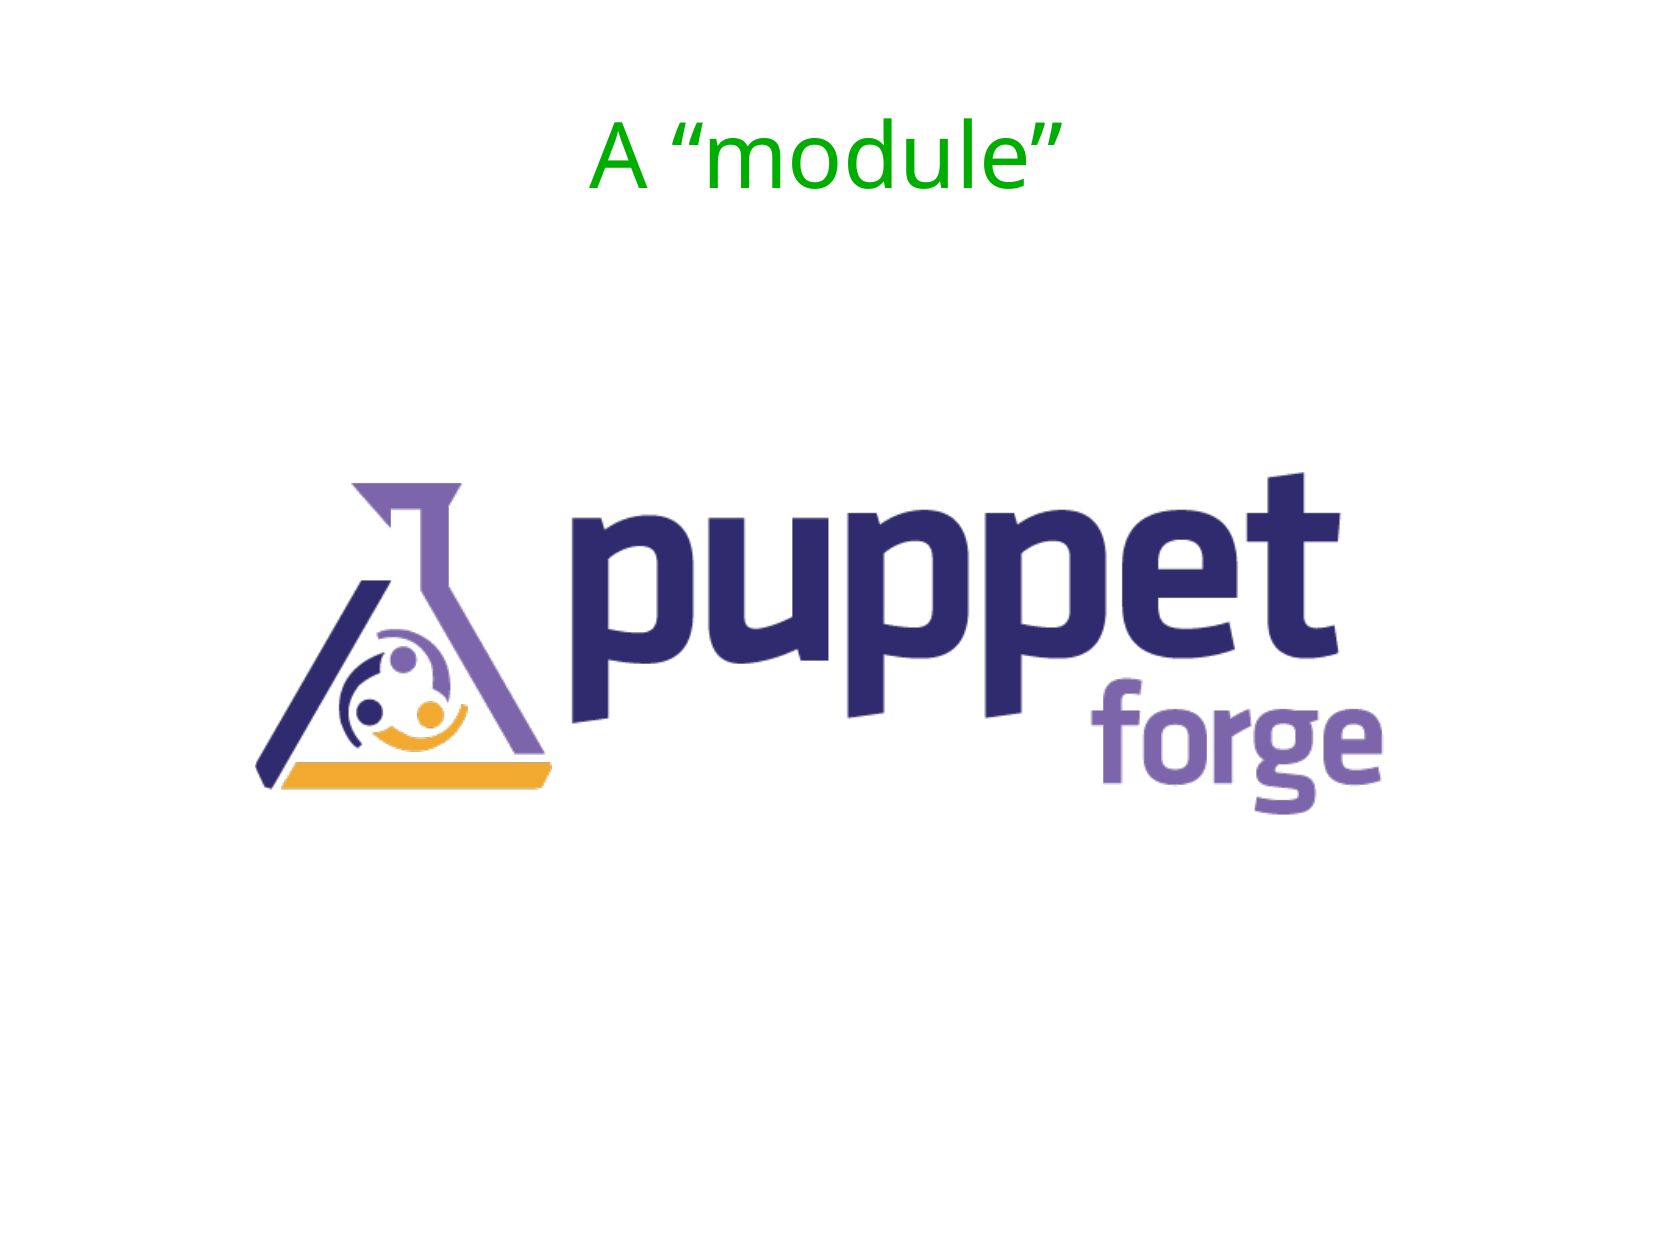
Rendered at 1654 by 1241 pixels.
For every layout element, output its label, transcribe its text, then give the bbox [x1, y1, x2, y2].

title A “module” [82, 49, 1571, 257]
picture [255, 449, 1396, 824]
